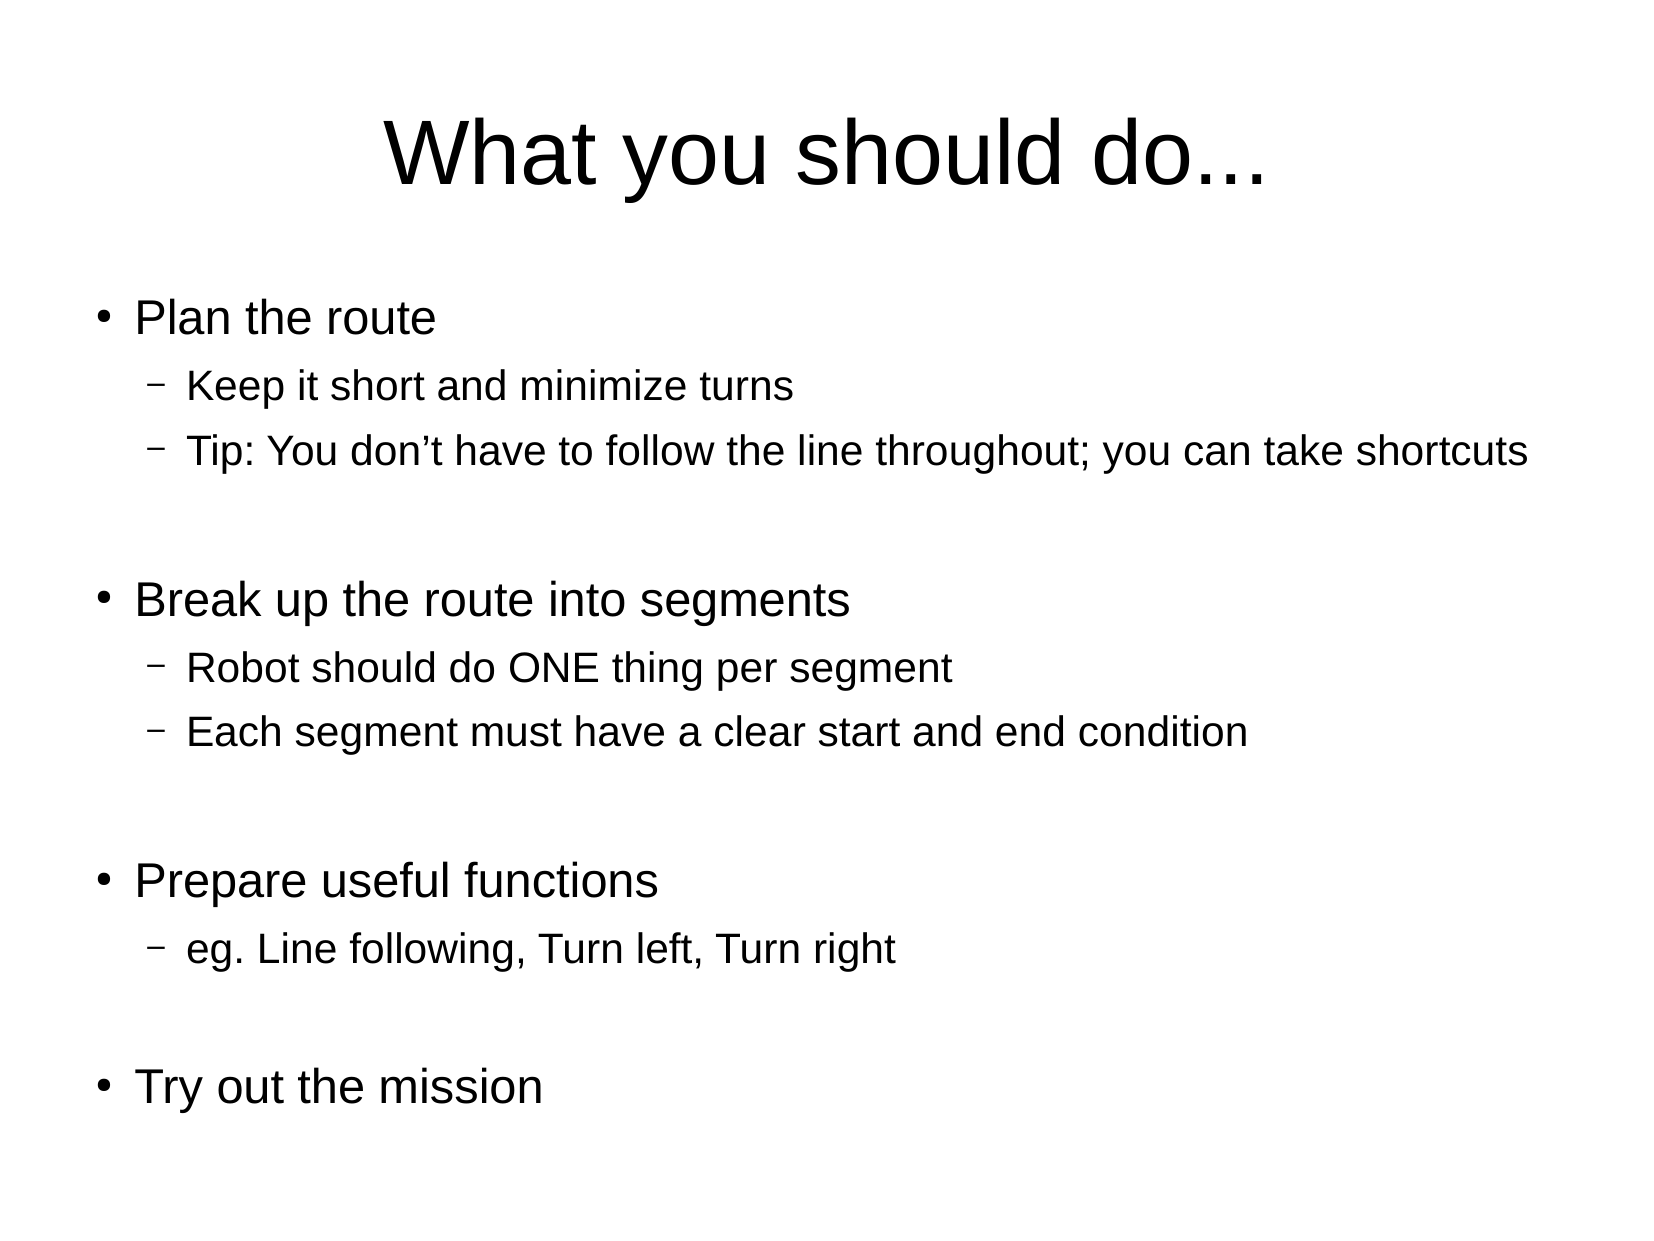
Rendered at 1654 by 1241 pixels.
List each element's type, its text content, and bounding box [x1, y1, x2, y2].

title What you should do... [82, 49, 1571, 257]
list Plan the route Keep it short and minimize turns Tip: You don’t have to follow the line throughout; you can take shortcuts Break up the route into segments Robot should do ONE thing per segment Each segment must have a clear start and end condition Prepare useful functions eg. Line following, Turn left, Turn right Try out the mission [82, 290, 1571, 1123]
